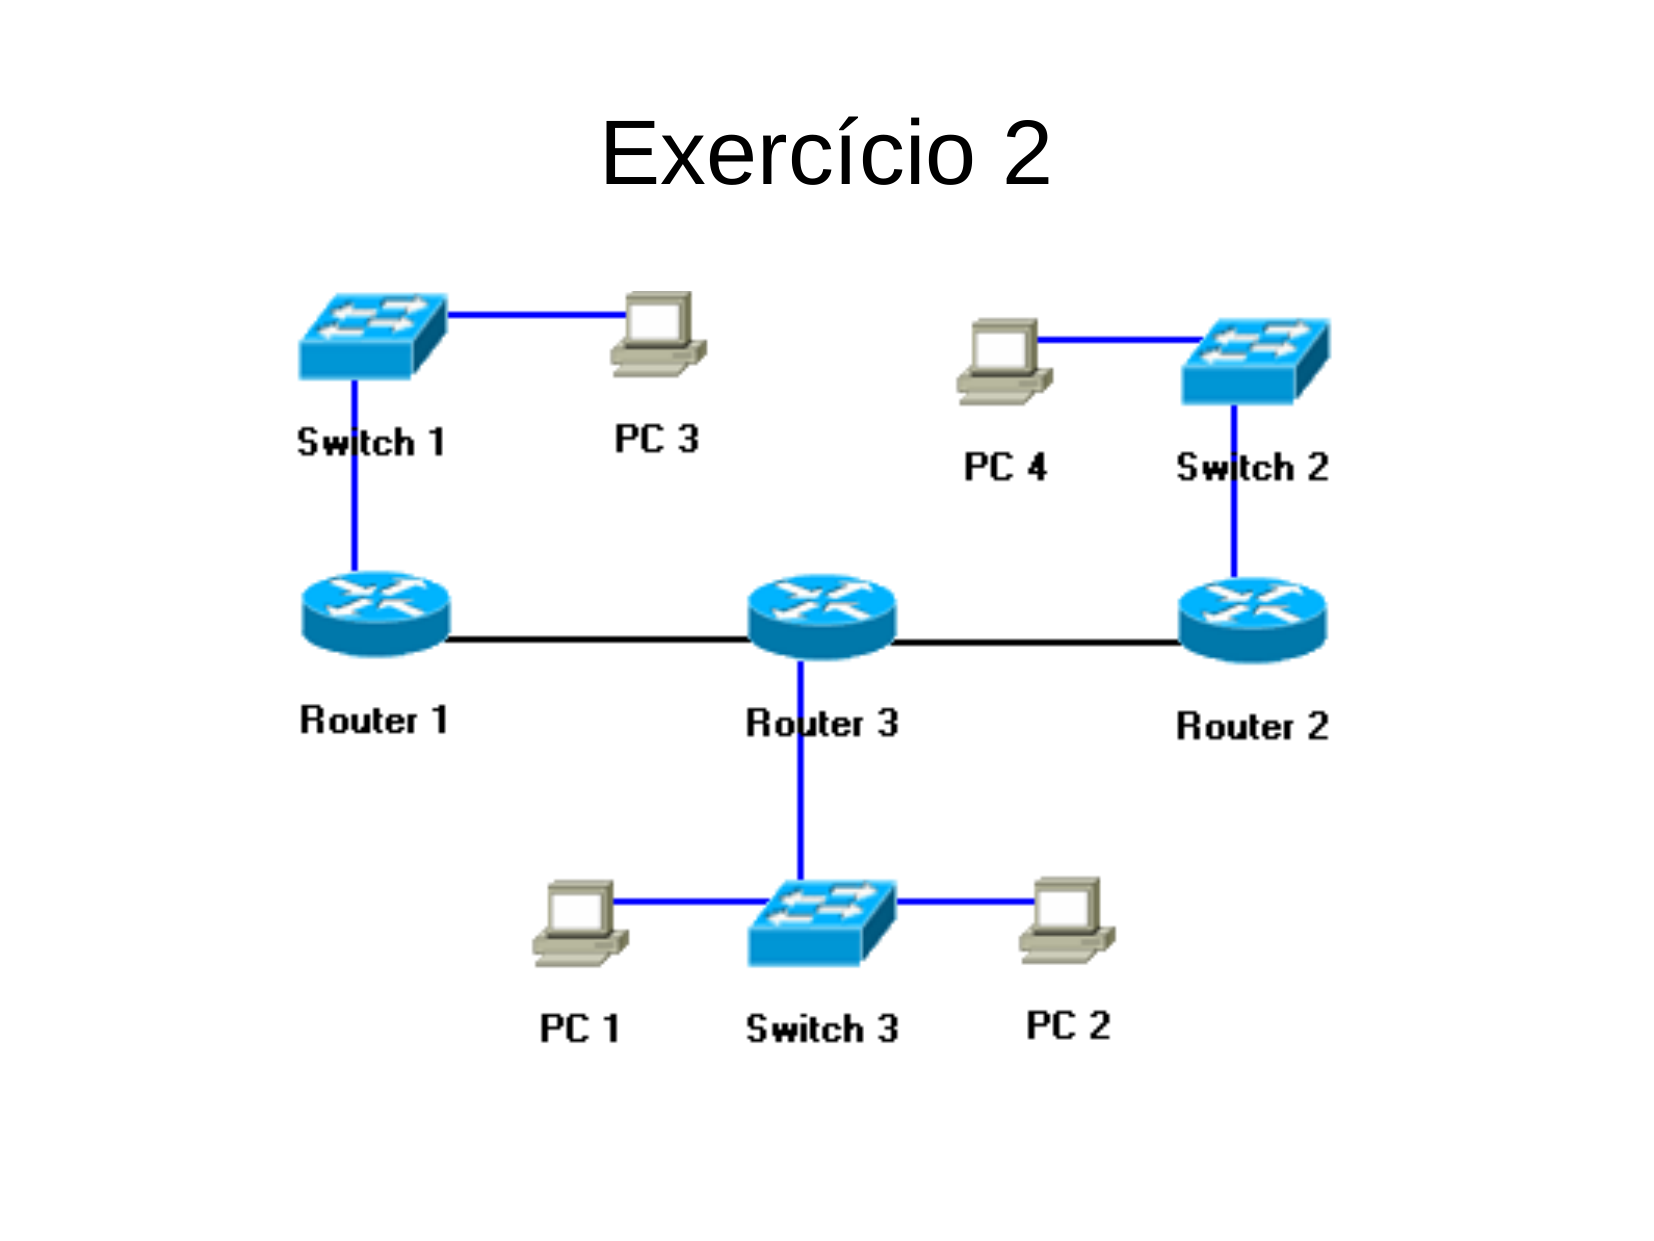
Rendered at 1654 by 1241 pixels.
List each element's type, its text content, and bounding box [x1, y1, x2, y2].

picture [287, 291, 1388, 1093]
title Exercício 2 [82, 49, 1571, 257]
